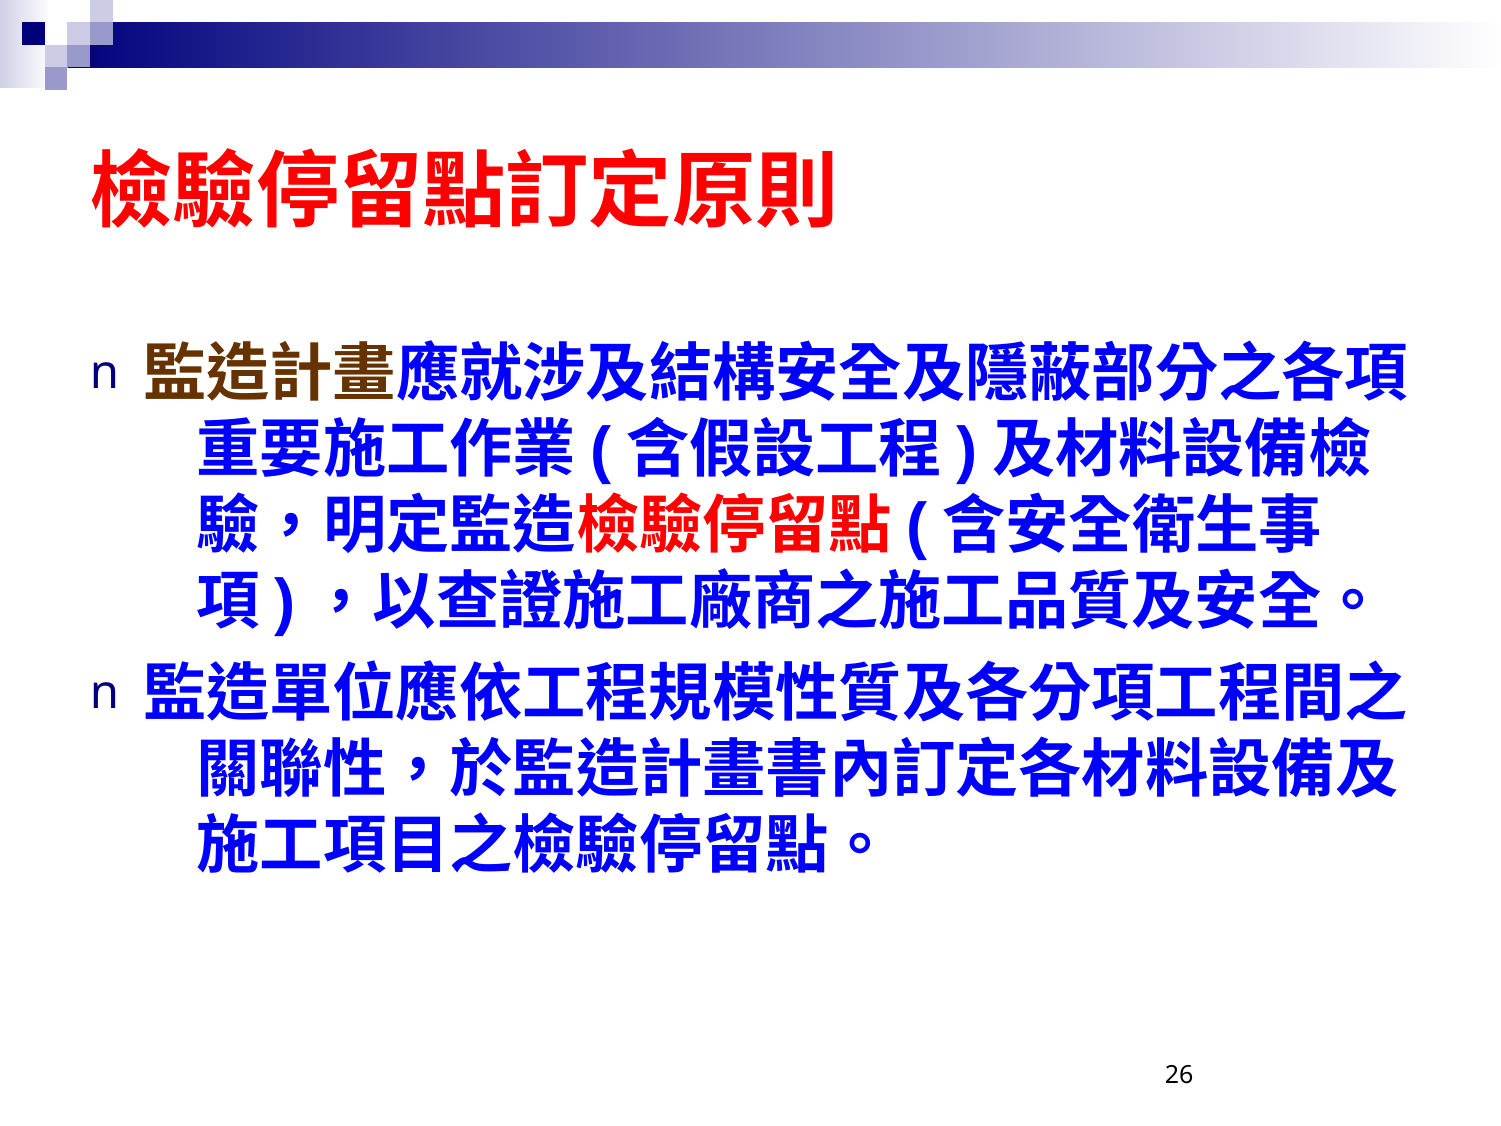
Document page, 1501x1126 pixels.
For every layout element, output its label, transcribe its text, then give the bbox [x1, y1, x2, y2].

list 監造計畫應就涉及結構安全及隱蔽部分之各項重要施工作業(含假設工程)及材料設備檢驗，明定監造檢驗停留點(含安全衛生事項)，以查證施工廠商之施工品質及安全。 監造單位應依工程規模性質及各分項工程間之關聯性，於監造計畫書內訂定各材料設備及施工項目之檢驗停留點。 [74, 324, 1426, 964]
title 檢驗停留點訂定原則 [74, 75, 1426, 300]
text_box [1149, 1025, 1501, 1101]
